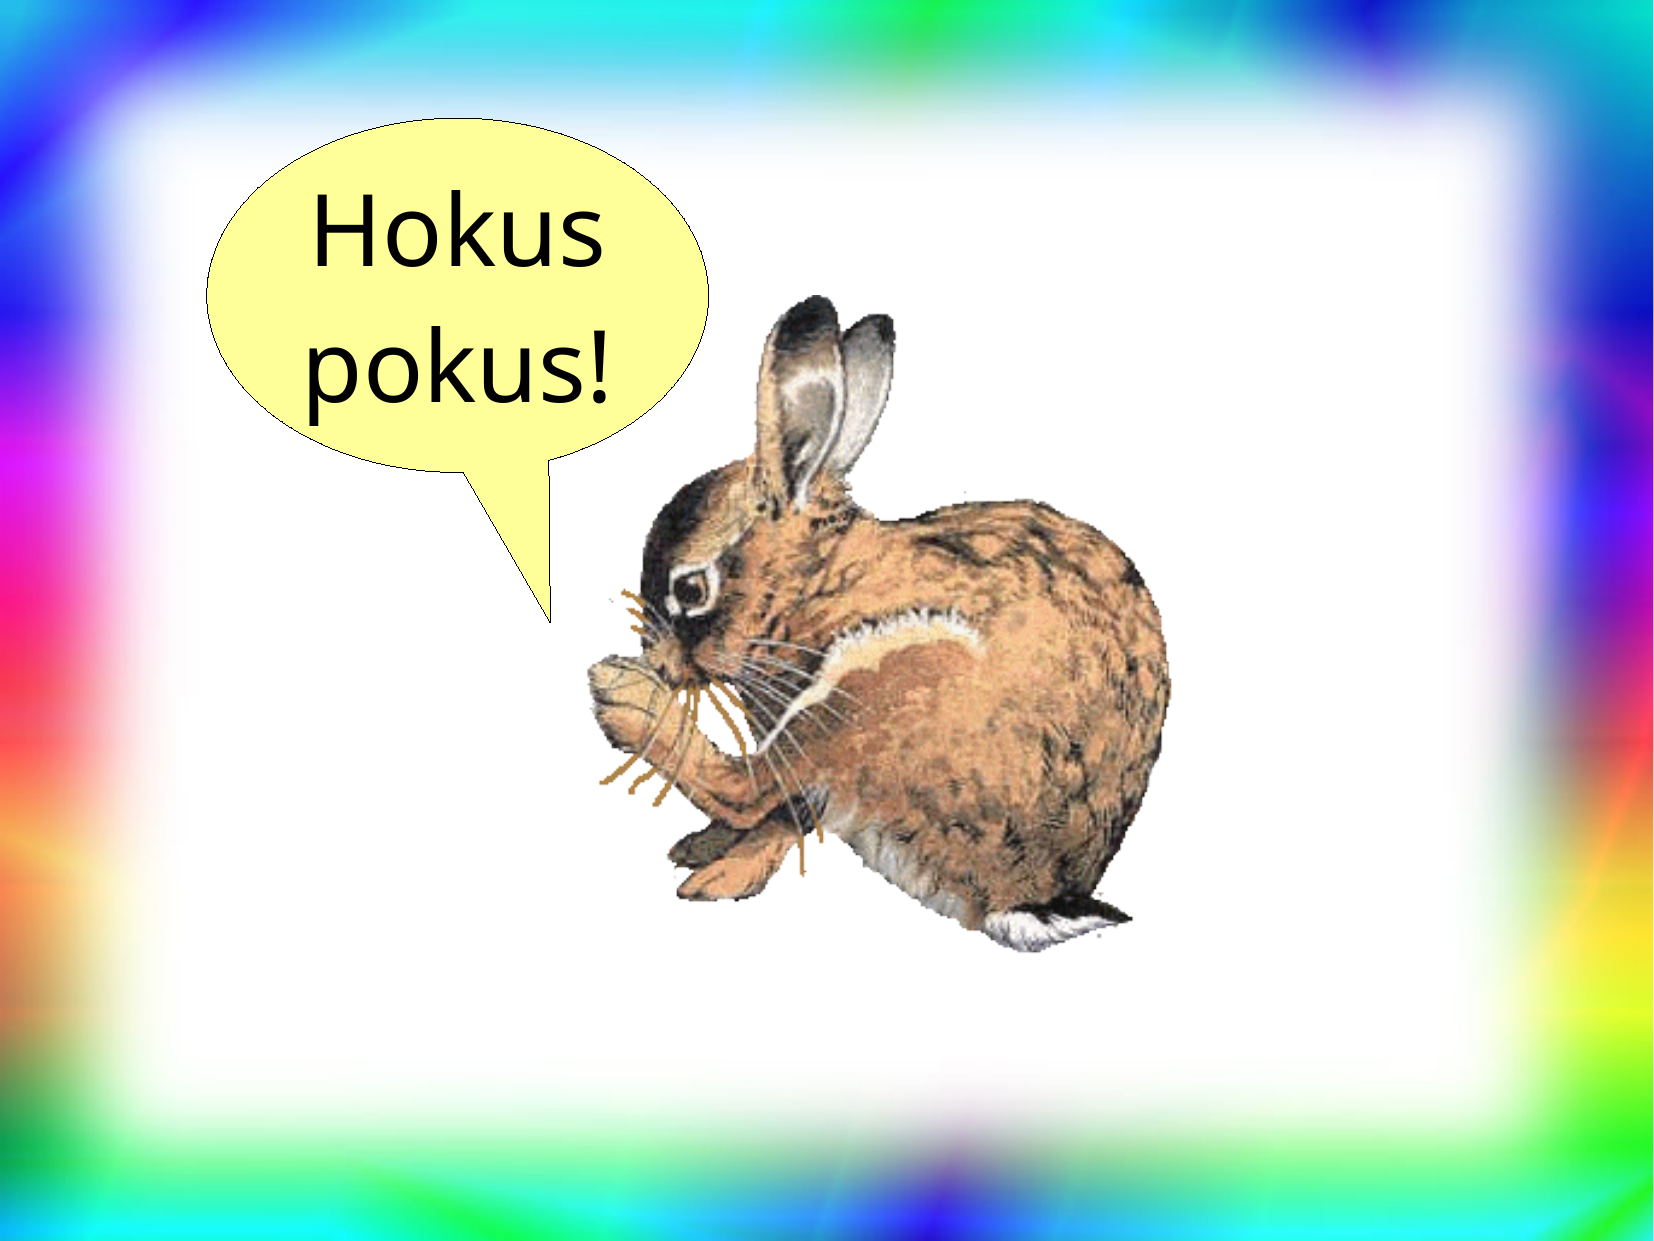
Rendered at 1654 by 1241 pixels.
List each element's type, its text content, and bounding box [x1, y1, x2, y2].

picture [0, 0, 1654, 1241]
text_box Hokuspokus! [206, 118, 709, 623]
